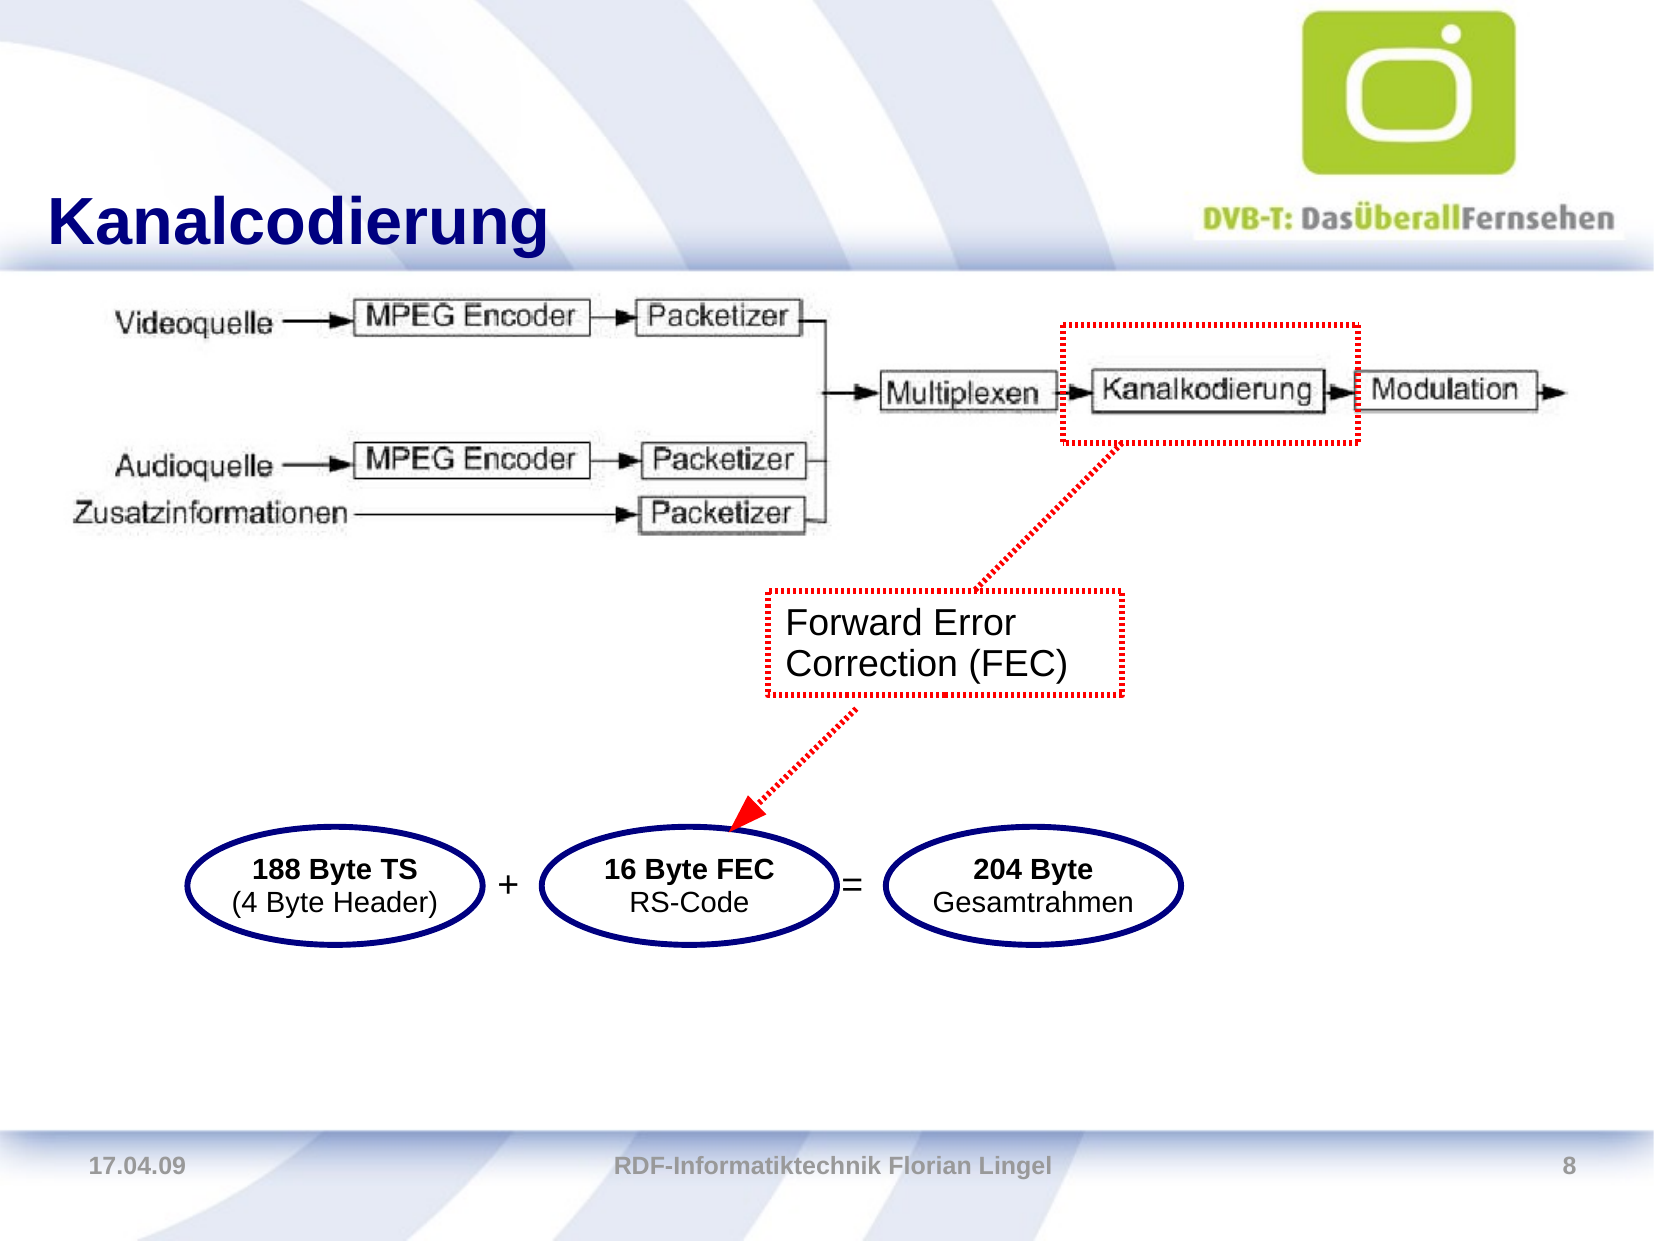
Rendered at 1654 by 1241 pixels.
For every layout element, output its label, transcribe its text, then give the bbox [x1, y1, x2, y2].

text_box Forward Error Correction (FEC) [767, 590, 1123, 696]
text_box 16 Byte FEC RS-Code [542, 826, 826, 945]
text_box + [482, 856, 542, 914]
picture [0, 0, 1654, 1241]
text_box 188 Byte TS (4 Byte Header) [187, 826, 483, 945]
text_box 204 Byte Gesamtrahmen [885, 826, 1182, 945]
title Kanalcodierung [47, 177, 1063, 266]
text_box = [826, 856, 886, 914]
